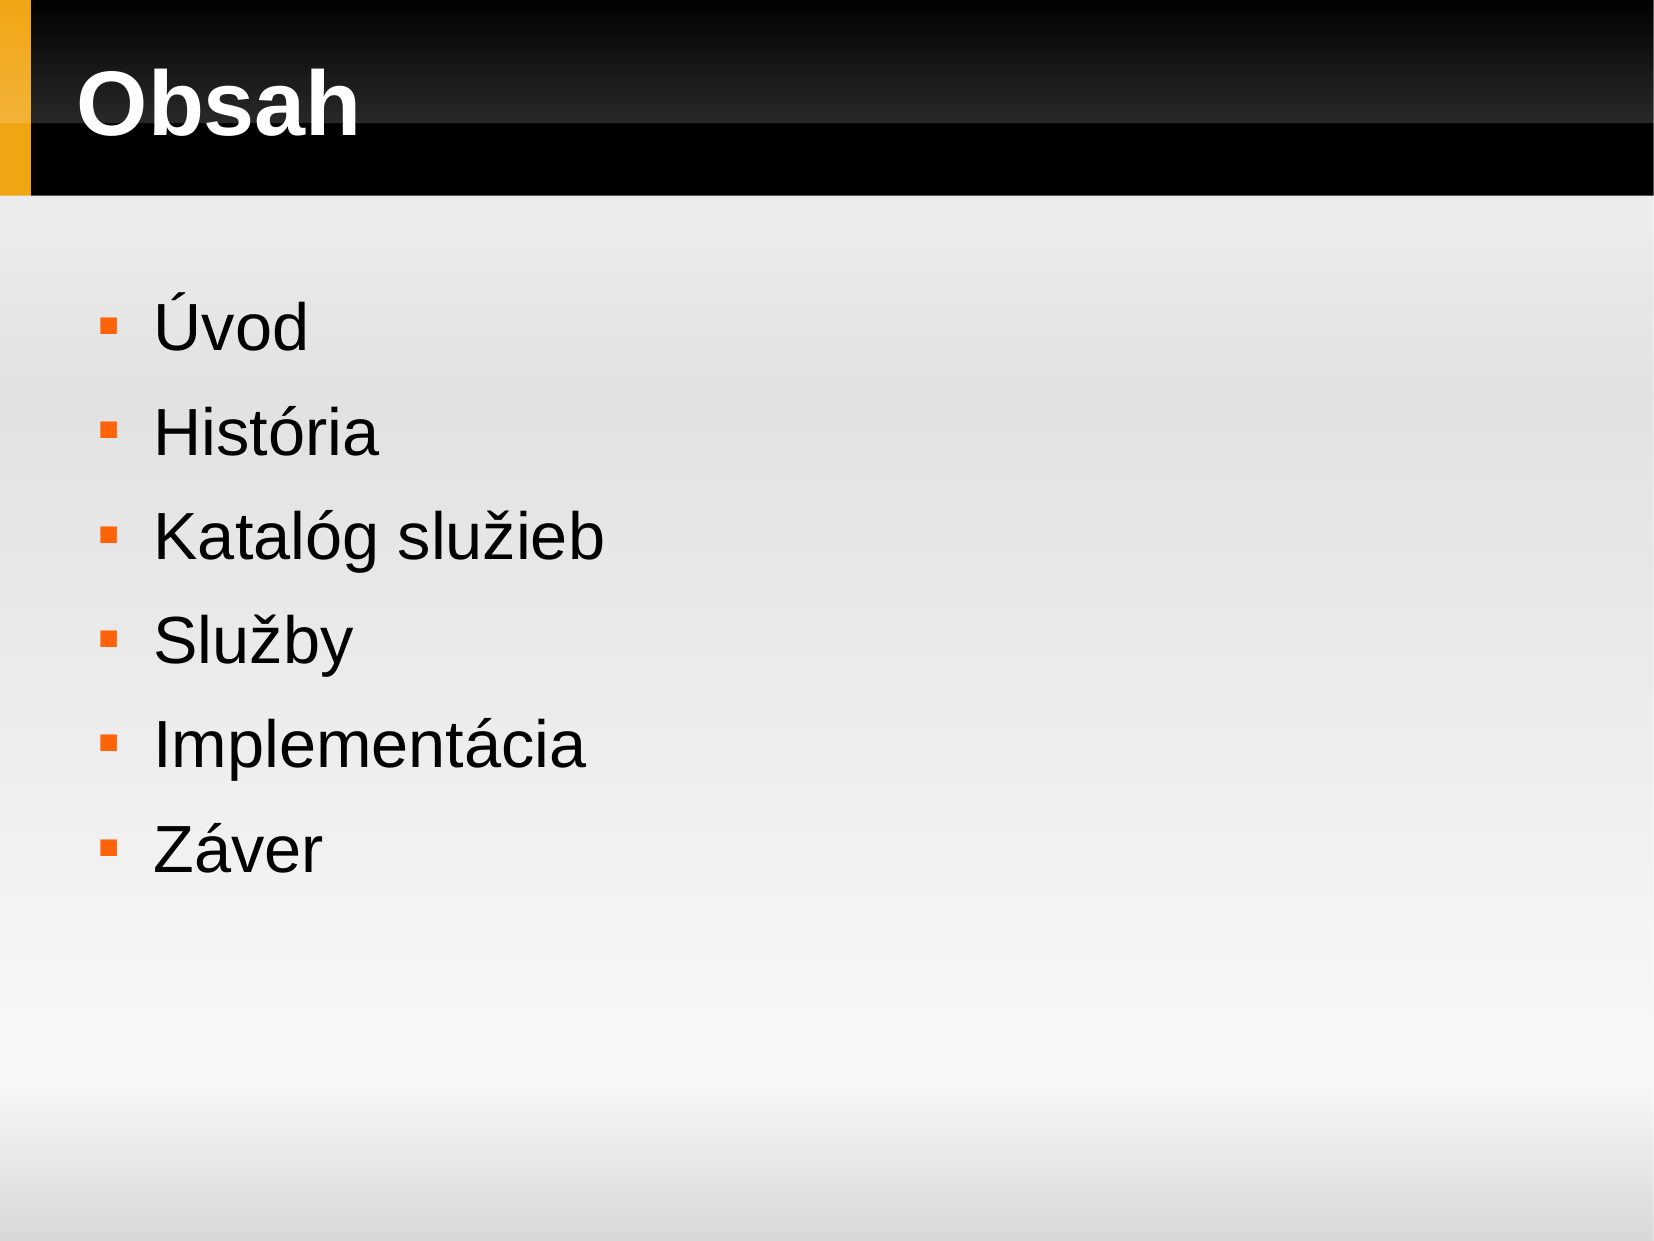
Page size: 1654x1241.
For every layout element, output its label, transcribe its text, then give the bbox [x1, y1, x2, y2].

title Obsah [76, 0, 1565, 208]
list Úvod História Katalóg služieb Služby Implementácia Záver [82, 290, 1571, 1109]
picture [0, 0, 1654, 1241]
